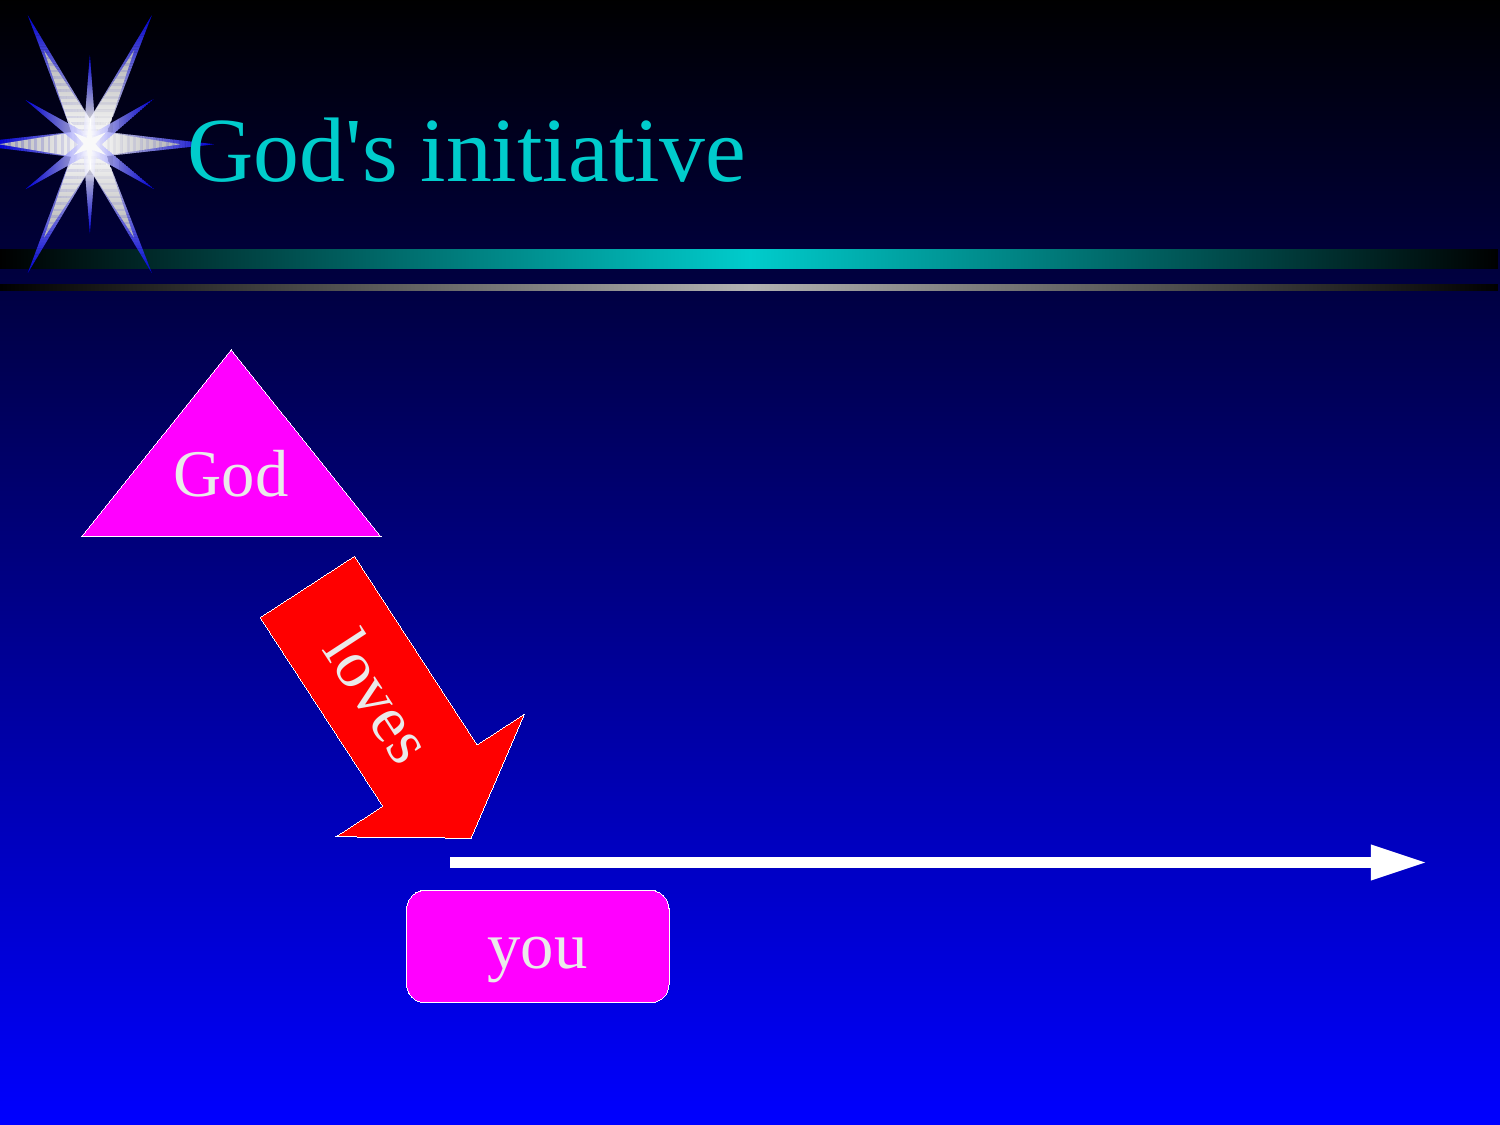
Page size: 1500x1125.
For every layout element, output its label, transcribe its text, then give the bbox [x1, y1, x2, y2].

text_box God [81, 349, 382, 537]
title God's initiative [187, 63, 1463, 237]
text_box loves [260, 556, 525, 839]
text_box you [406, 890, 670, 1003]
